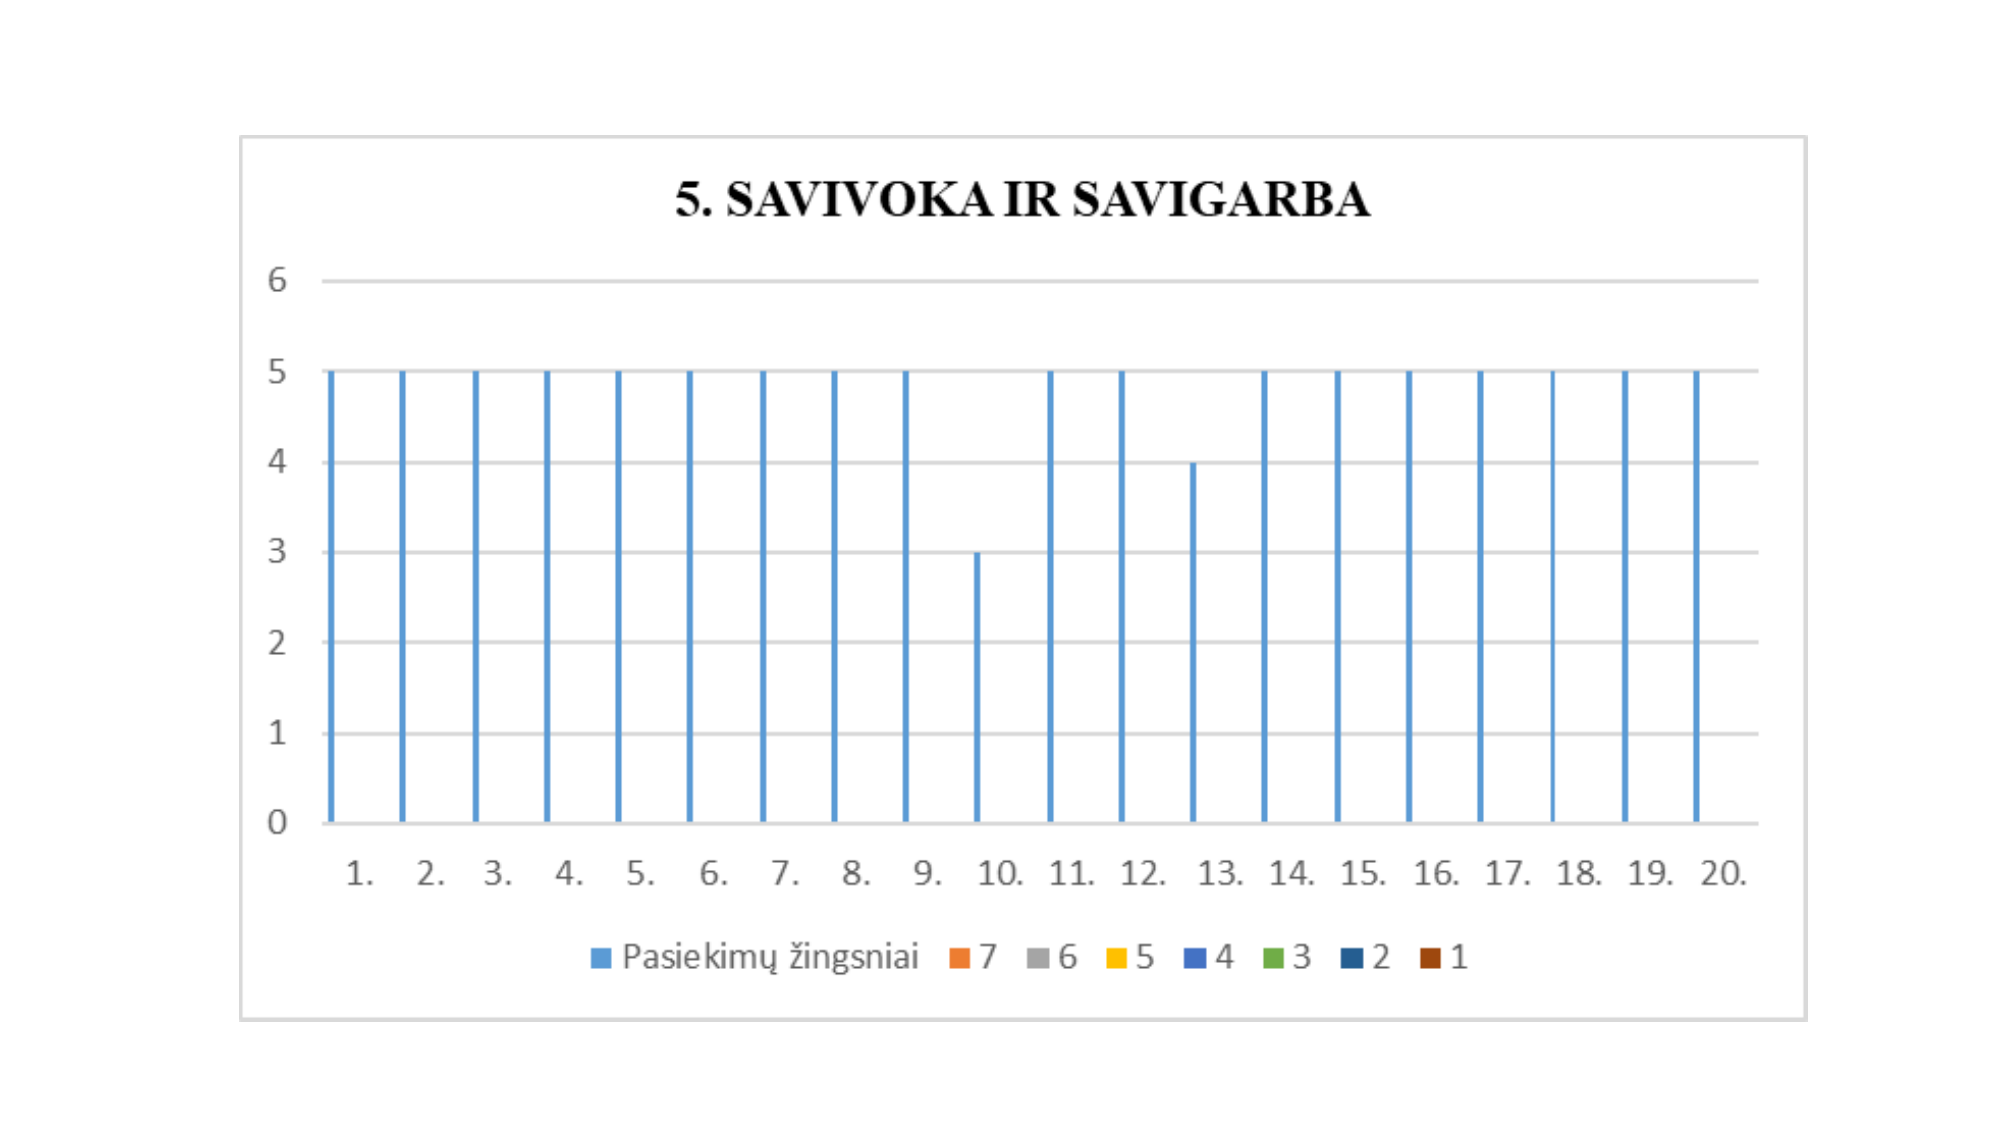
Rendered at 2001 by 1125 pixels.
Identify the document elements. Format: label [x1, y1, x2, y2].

picture [239, 135, 1808, 1022]
